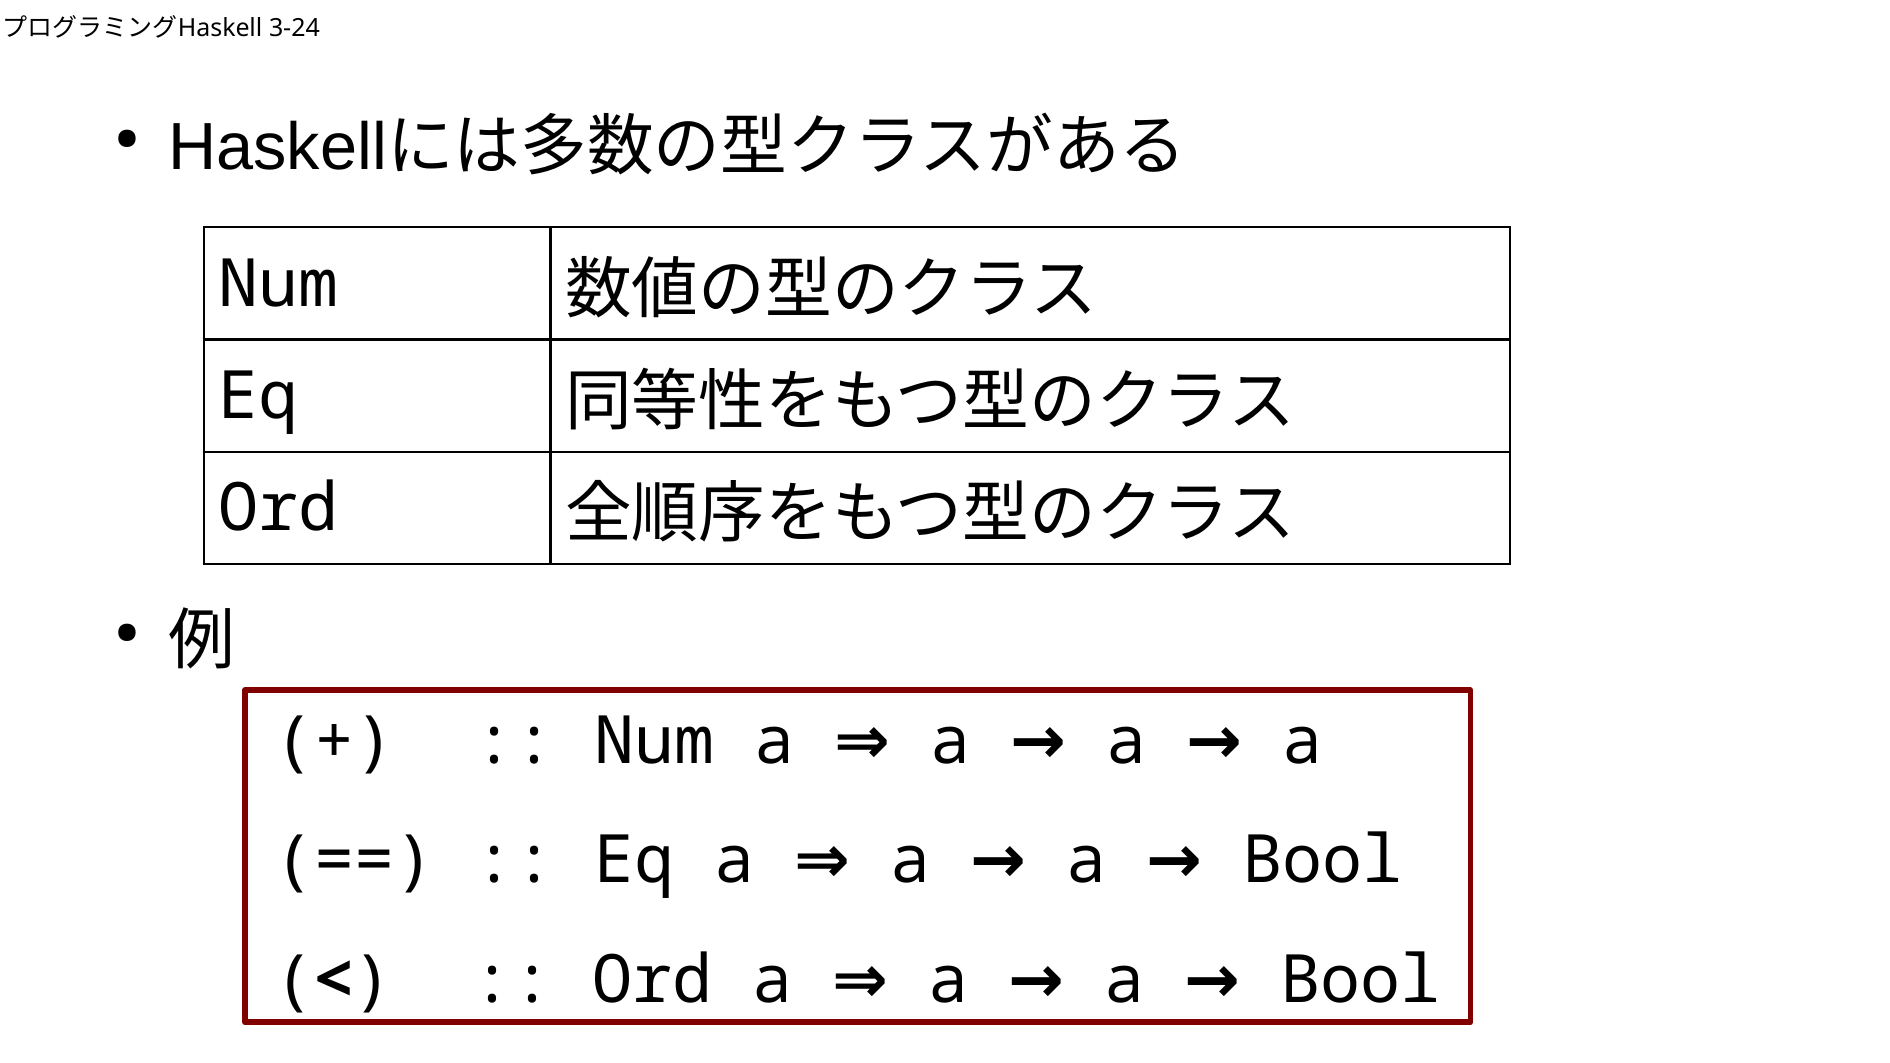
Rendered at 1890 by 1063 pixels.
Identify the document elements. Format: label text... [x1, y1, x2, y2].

text_box (+) :: Num a ⇒ a → a → a (==) :: Eq a ⇒ a → a → Bool (<) :: Ord a ⇒ a → a → Bool [245, 690, 1471, 1023]
table_cell Eq [205, 341, 549, 451]
list Haskellには多数の型クラスがある [94, 89, 1827, 170]
table_header 数値の型のクラス [552, 228, 1509, 338]
list 例 [94, 583, 1827, 658]
table_cell 全順序をもつ型のクラス [552, 453, 1509, 563]
table_cell 同等性をもつ型のクラス [552, 341, 1509, 451]
table_cell Ord [205, 453, 549, 563]
table_header Num [205, 228, 549, 338]
